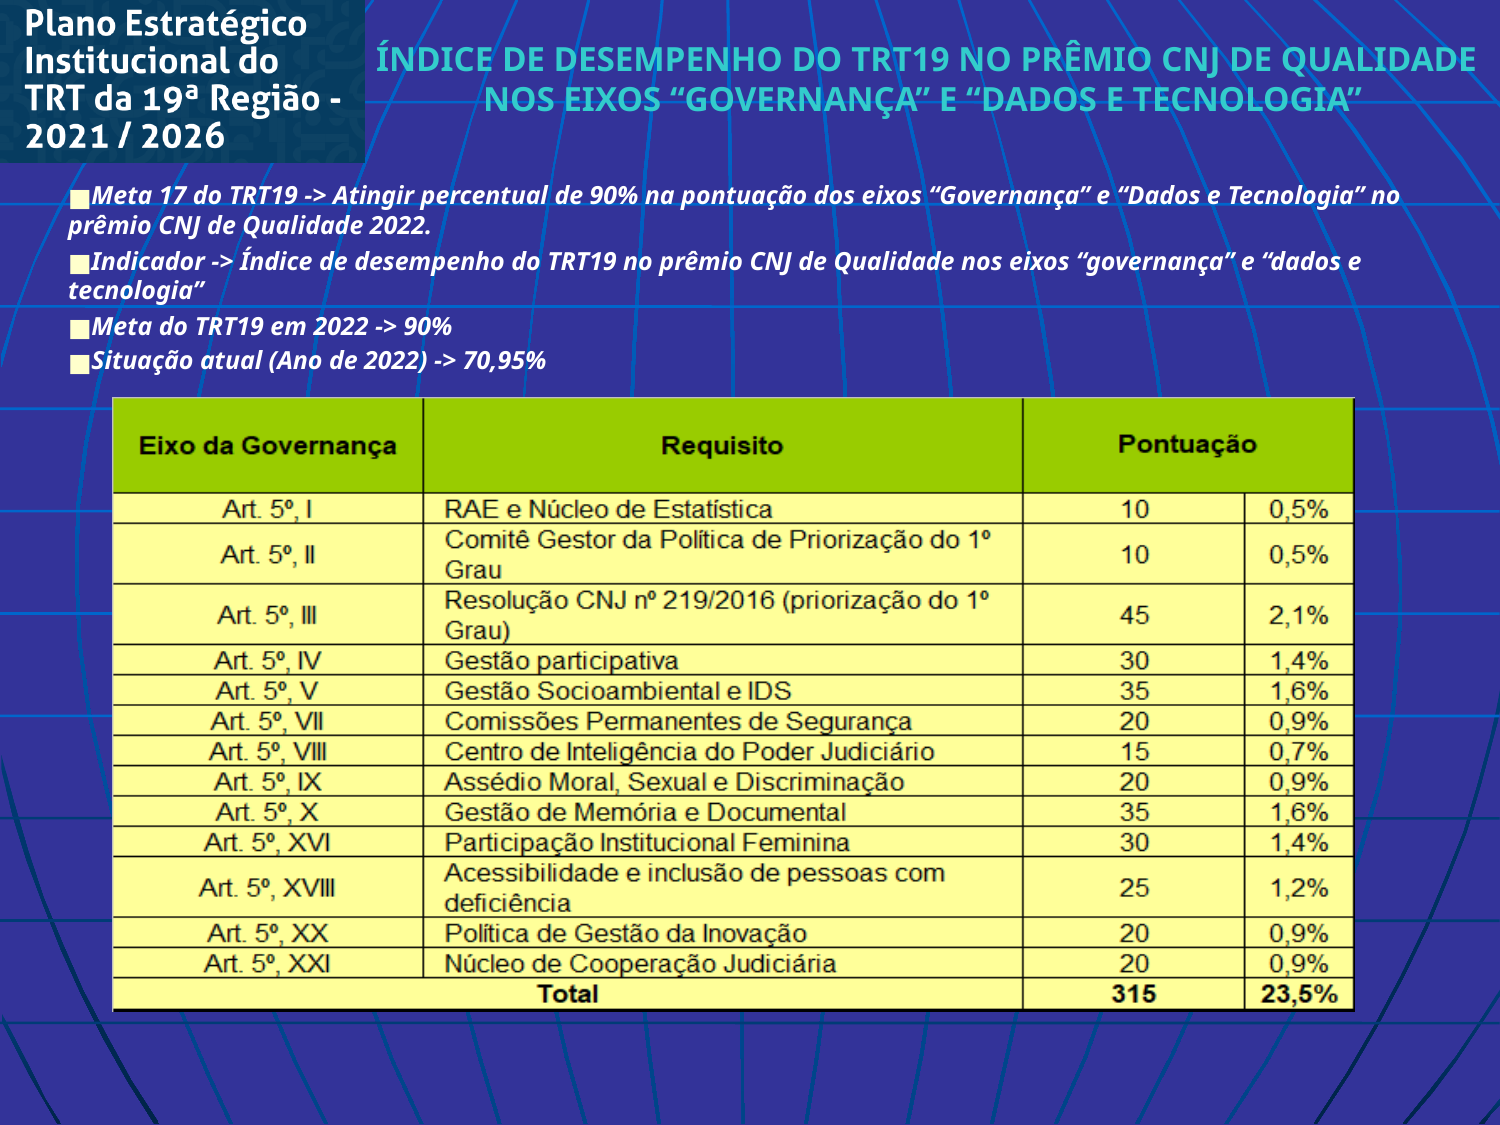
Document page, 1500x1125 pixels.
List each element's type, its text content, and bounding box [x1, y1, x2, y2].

text_box Meta 17 do TRT19 -> Atingir percentual de 90% na pontuação dos eixos “Governança” e “Dados e Tecnologia” no prêmio CNJ de Qualidade 2022. Indicador -> Índice de desempenho do TRT19 no prêmio CNJ de Qualidade nos eixos “governança” e “dados e tecnologia” Meta do TRT19 em 2022 -> 90% Situação atual (Ano de 2022) -> 70,95% [53, 172, 1459, 374]
picture [0, 0, 365, 163]
picture [112, 397, 1355, 1012]
text_box ÍNDICE DE DESEMPENHO DO TRT19 NO PRÊMIO CNJ DE QUALIDADE NOS EIXOS “GOVERNANÇA” E “DADOS E TECNOLOGIA” [365, 30, 1500, 126]
